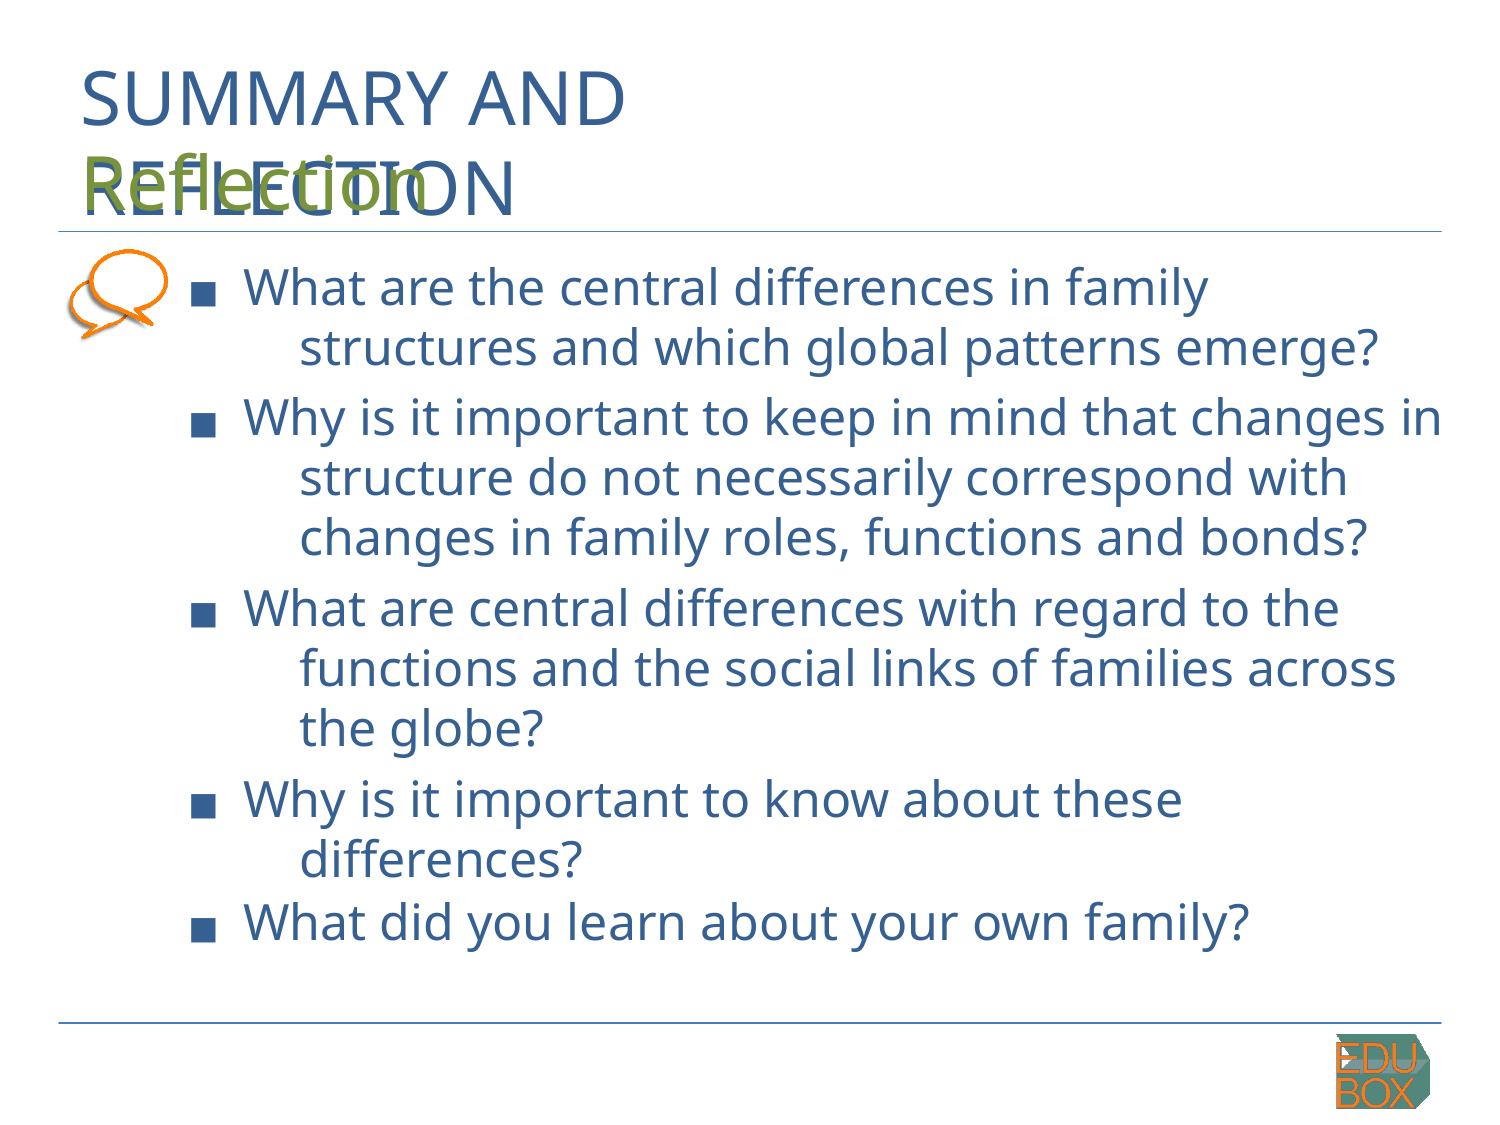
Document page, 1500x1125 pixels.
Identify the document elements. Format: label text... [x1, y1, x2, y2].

picture [64, 249, 168, 345]
title SUMMARY AND REFLECTION [64, 42, 1500, 153]
list Reflection [64, 127, 1040, 247]
picture [1328, 1028, 1437, 1114]
text_box What are the central differences in family structures and which global patterns emerge? Why is it important to keep in mind that changes in structure do not necessarily correspond with changes in family roles, functions and bonds? What are central differences with regard to the functions and the social links of families across the globe? Why is it important to know about these differences? What did you learn about your own family? [171, 247, 1475, 998]
